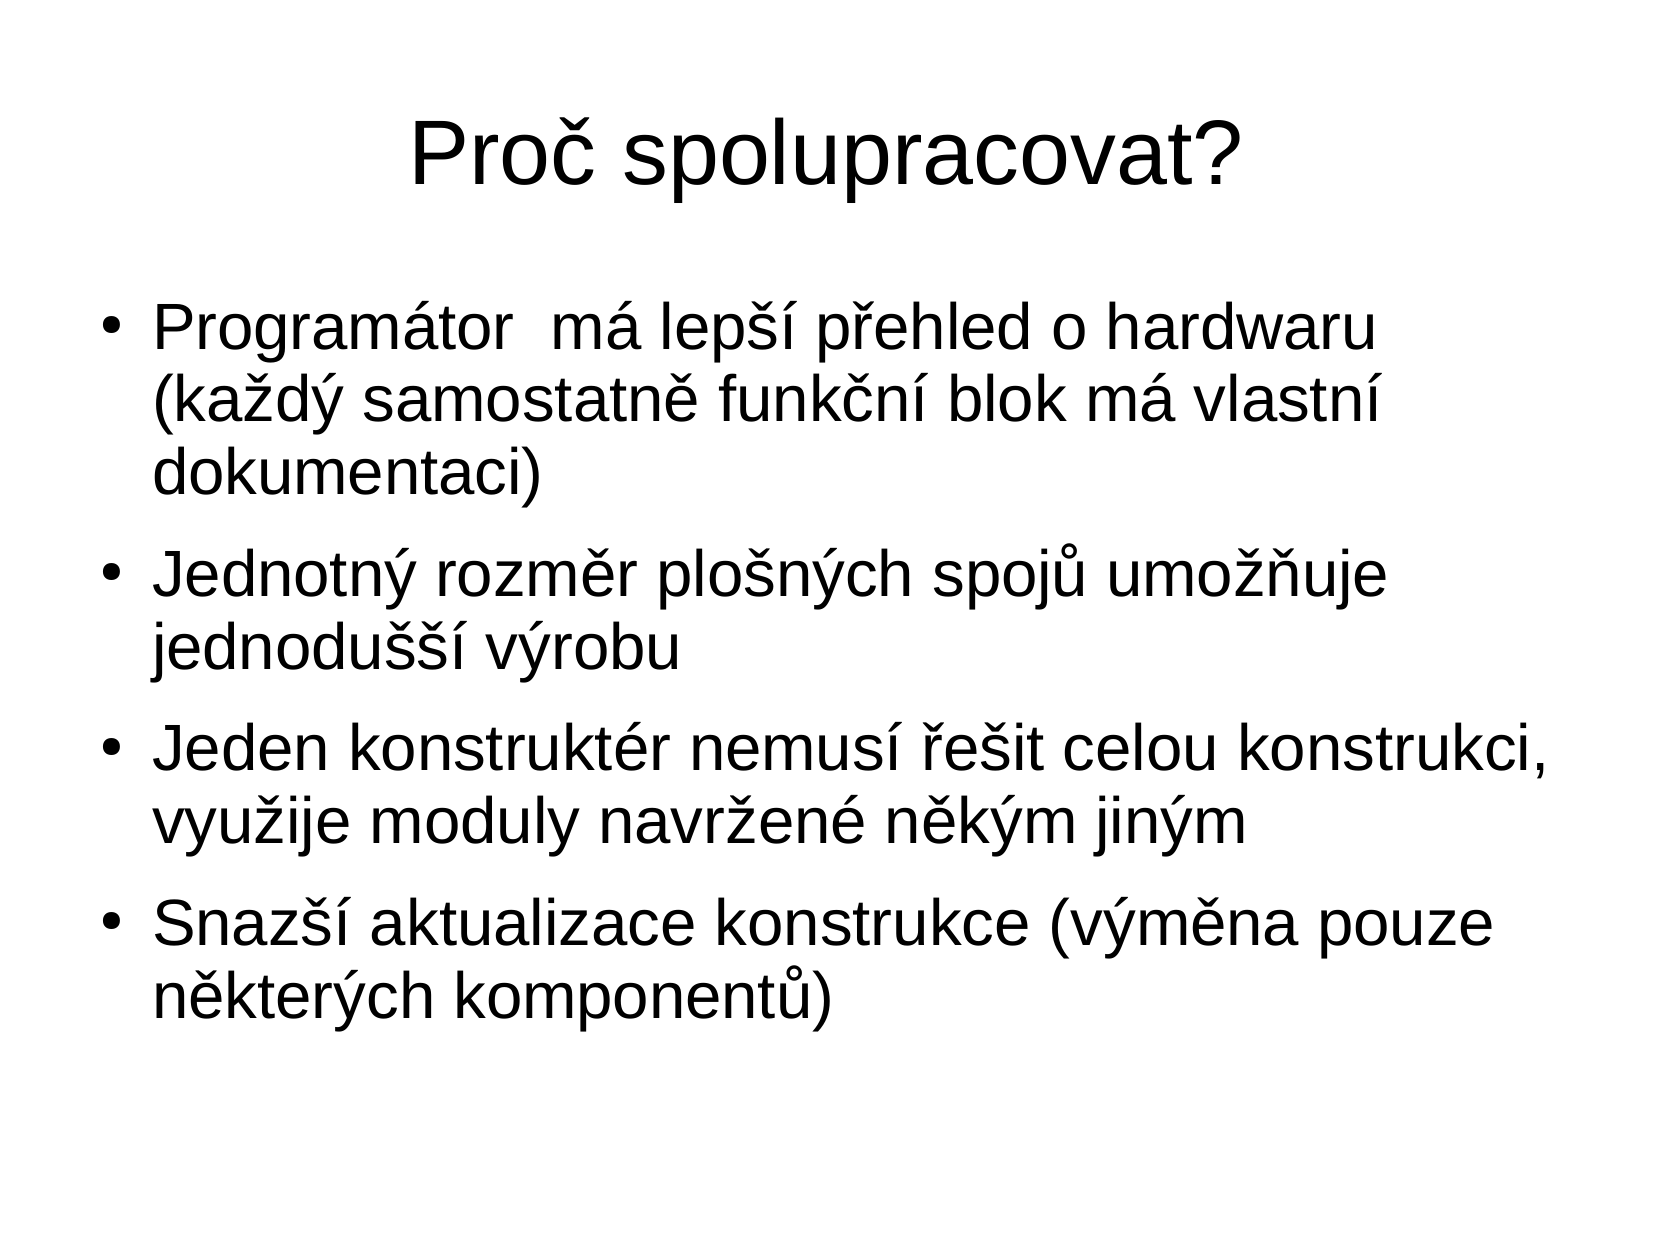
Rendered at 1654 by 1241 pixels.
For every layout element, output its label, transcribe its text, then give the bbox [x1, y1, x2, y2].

list Programátor má lepší přehled o hardwaru (každý samostatně funkční blok má vlastní dokumentaci) Jednotný rozměr plošných spojů umožňuje jednodušší výrobu Jeden konstruktér nemusí řešit celou konstrukci, využije moduly navržené někým jiným Snazší aktualizace konstrukce (výměna pouze některých komponentů) [82, 290, 1571, 1109]
title Proč spolupracovat? [82, 49, 1571, 257]
